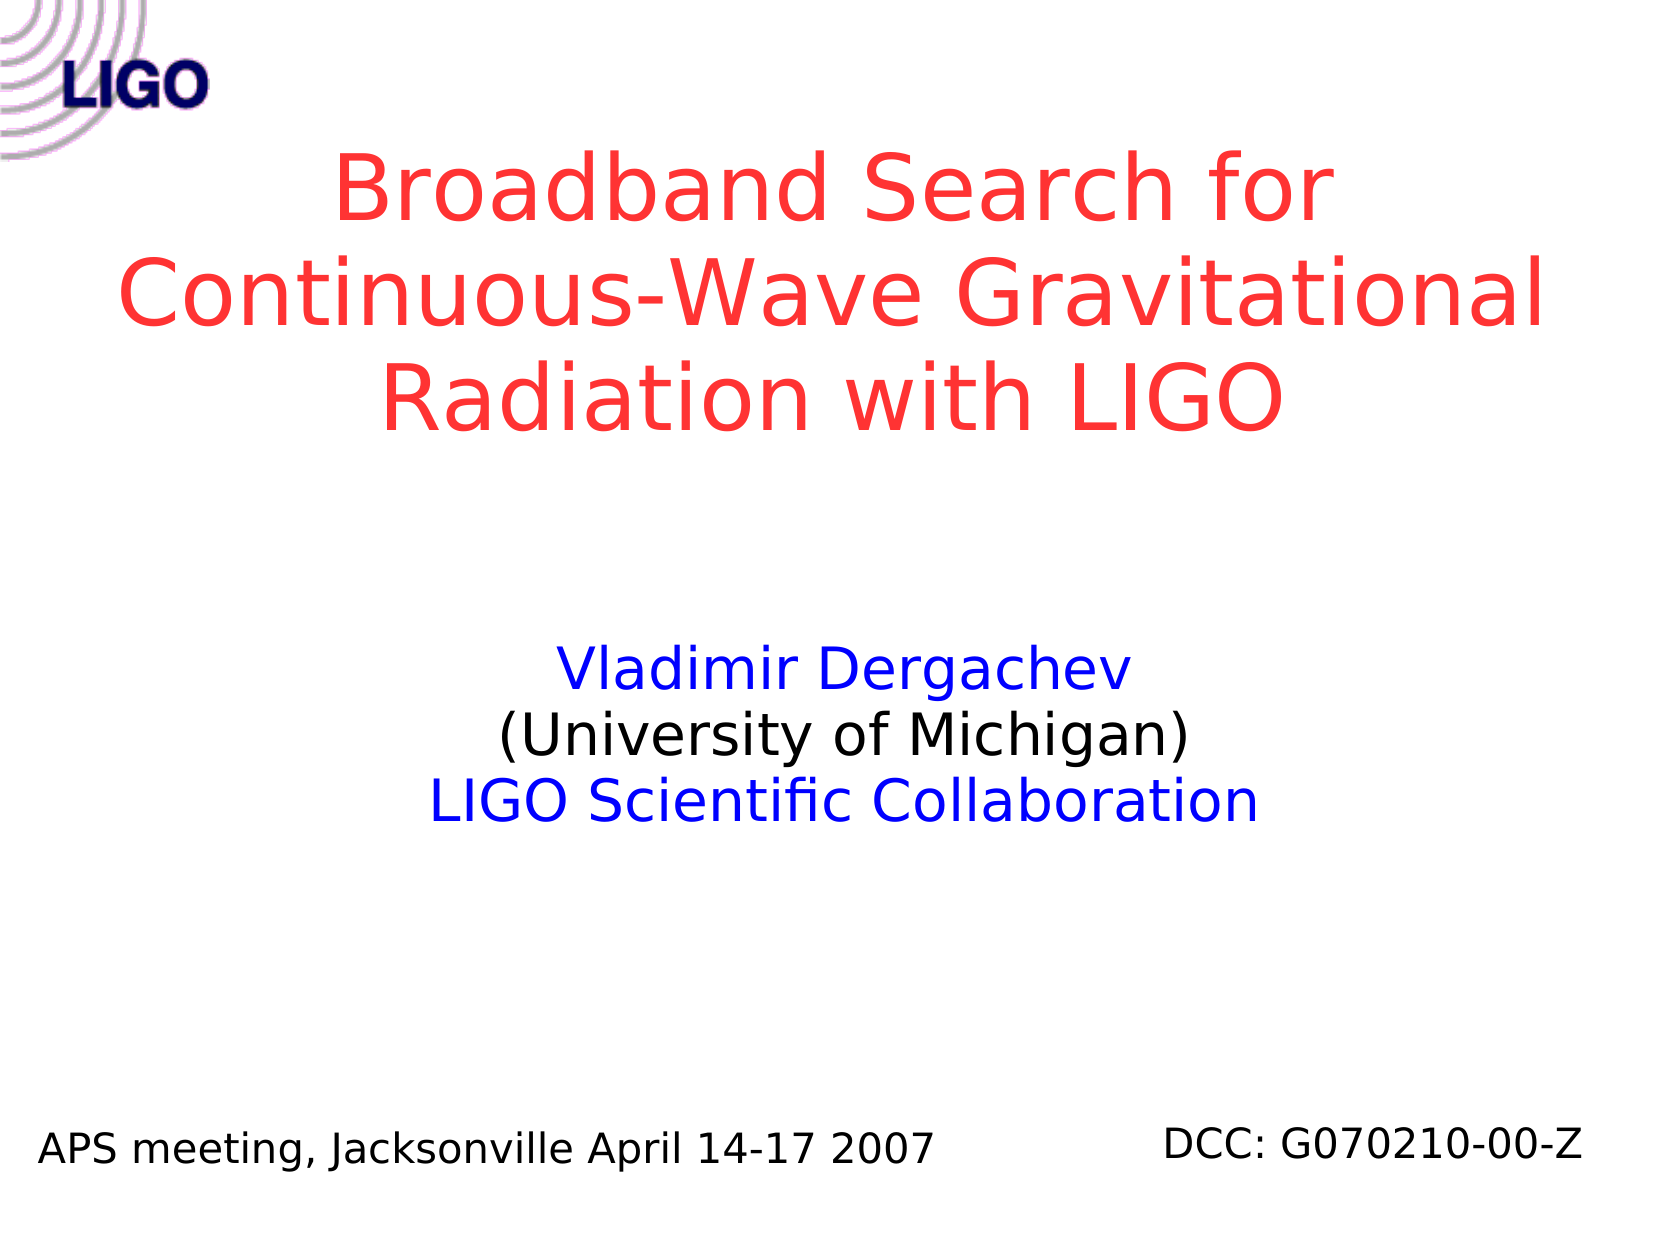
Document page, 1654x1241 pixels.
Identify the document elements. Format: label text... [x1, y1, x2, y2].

picture [0, 0, 210, 162]
text_box APS meeting, Jacksonville April 14-17 2007 [37, 1126, 951, 1174]
subtitle Vladimir Dergachev (University of Michigan) LIGO Scientific Collaboration [121, 344, 1534, 1127]
text_box DCC: G070210-00-Z [1162, 1120, 1622, 1168]
title Broadband Search for Continuous-Wave Gravitational Radiation with LIGO [95, 133, 1572, 455]
